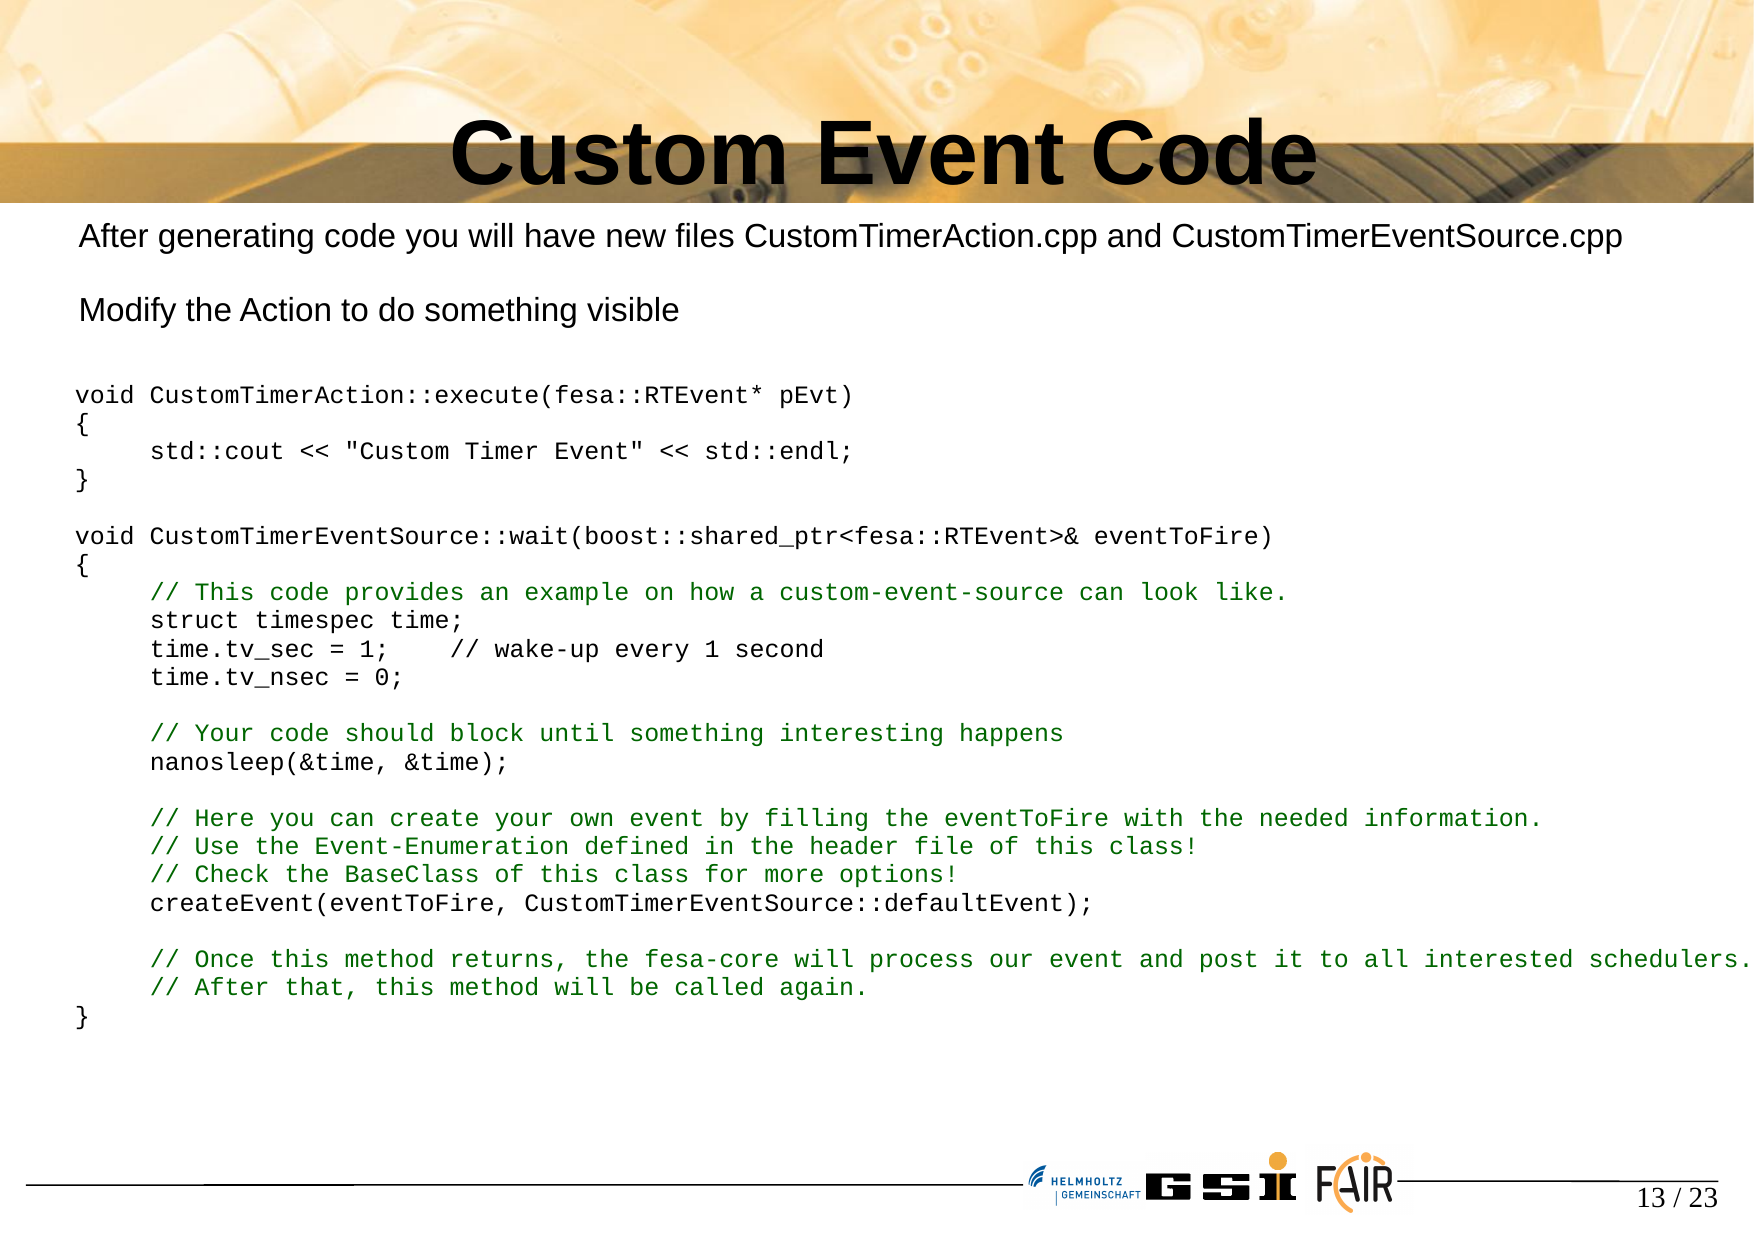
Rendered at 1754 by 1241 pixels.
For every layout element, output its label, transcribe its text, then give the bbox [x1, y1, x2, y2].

text_box void CustomTimerAction::execute(fesa::RTEvent* pEvt) { std::cout << "Custom Timer Event" << std::endl; } void CustomTimerEventSource::wait(boost::shared_ptr<fesa::RTEvent>& eventToFire) { // This code provides an example on how a custom-event-source can look like. struct timespec time; time.tv_sec = 1; // wake-up every 1 second time.tv_nsec = 0; // Your code should block until something interesting happens nanosleep(&time, &time); // Here you can create your own event by filling the eventToFire with the needed information. // Use the Event-Enumeration defined in the header file of this class! // Check the BaseClass of this class for more options! createEvent(eventToFire, CustomTimerEventSource::defaultEvent); // Once this method returns, the fesa-core will process our event and post it to all interested schedulers. // After that, this method will be called again. } [60, 375, 1754, 1006]
picture [0, 0, 1754, 205]
title Custom Event Code [180, 56, 1590, 210]
text_box After generating code you will have new files CustomTimerAction.cpp and CustomTimerEventSource.cpp Modify the Action to do something visible [63, 210, 1651, 336]
picture [1023, 1152, 1296, 1210]
picture [1305, 1144, 1414, 1215]
